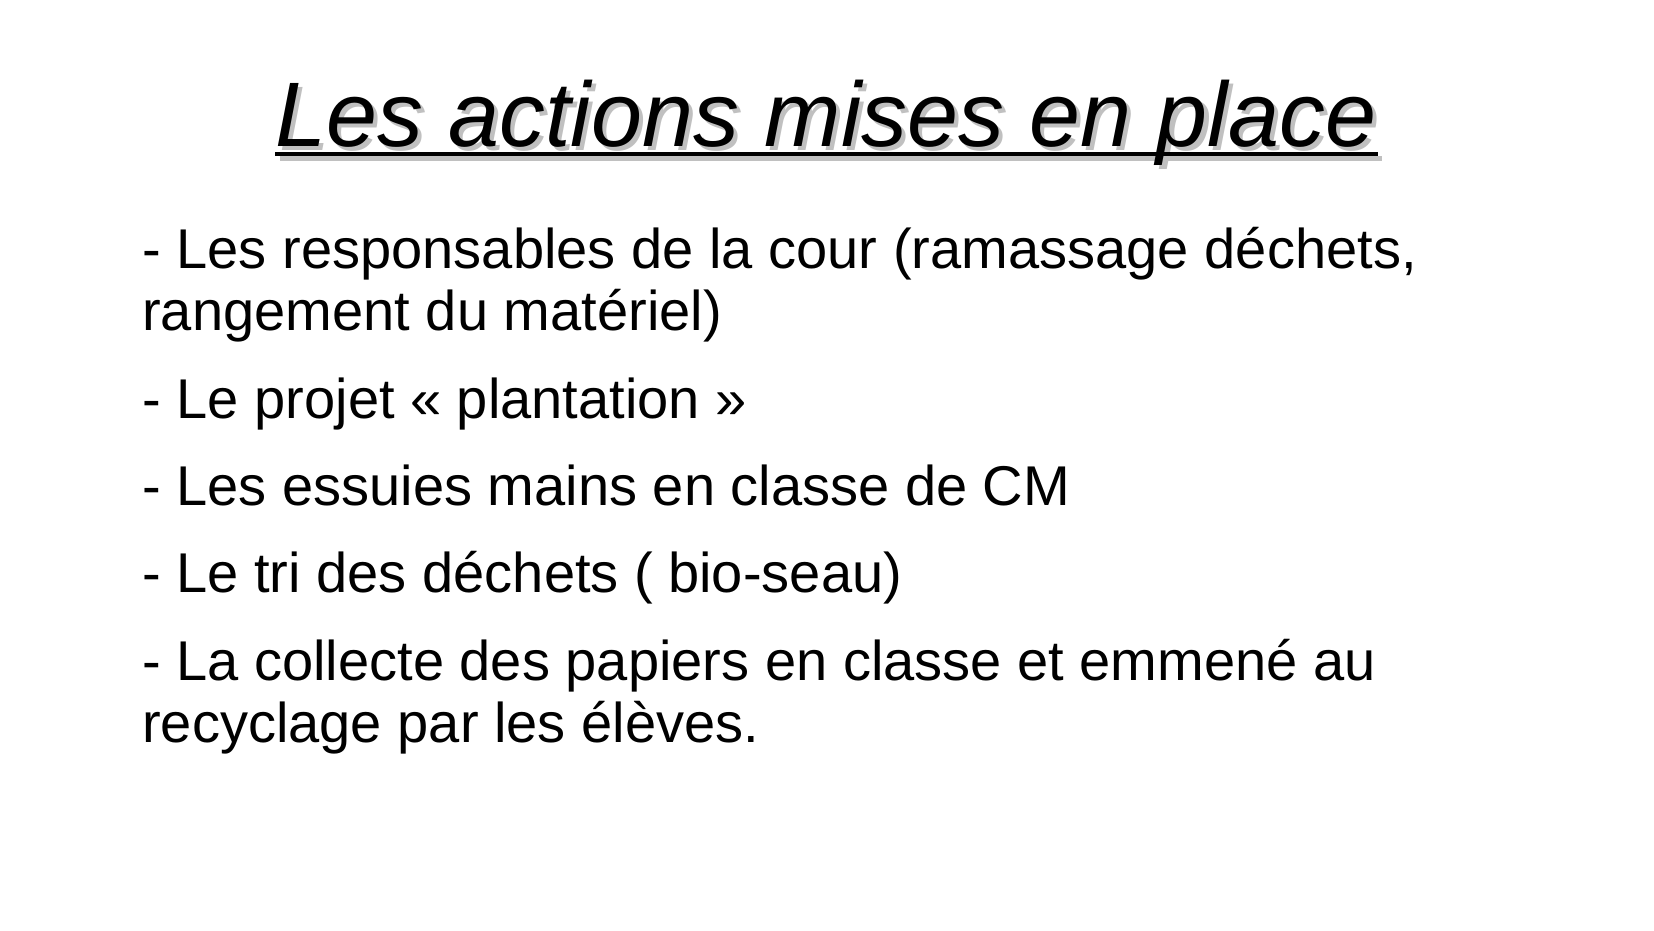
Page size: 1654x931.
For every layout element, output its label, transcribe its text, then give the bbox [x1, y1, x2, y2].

list - Les responsables de la cour (ramassage déchets, rangement du matériel) - Le projet « plantation » - Les essuies mains en classe de CM - Le tri des déchets ( bio-seau) - La collecte des papiers en classe et emmené au recyclage par les élèves. [82, 217, 1571, 758]
title Les actions mises en place [82, 37, 1571, 193]
